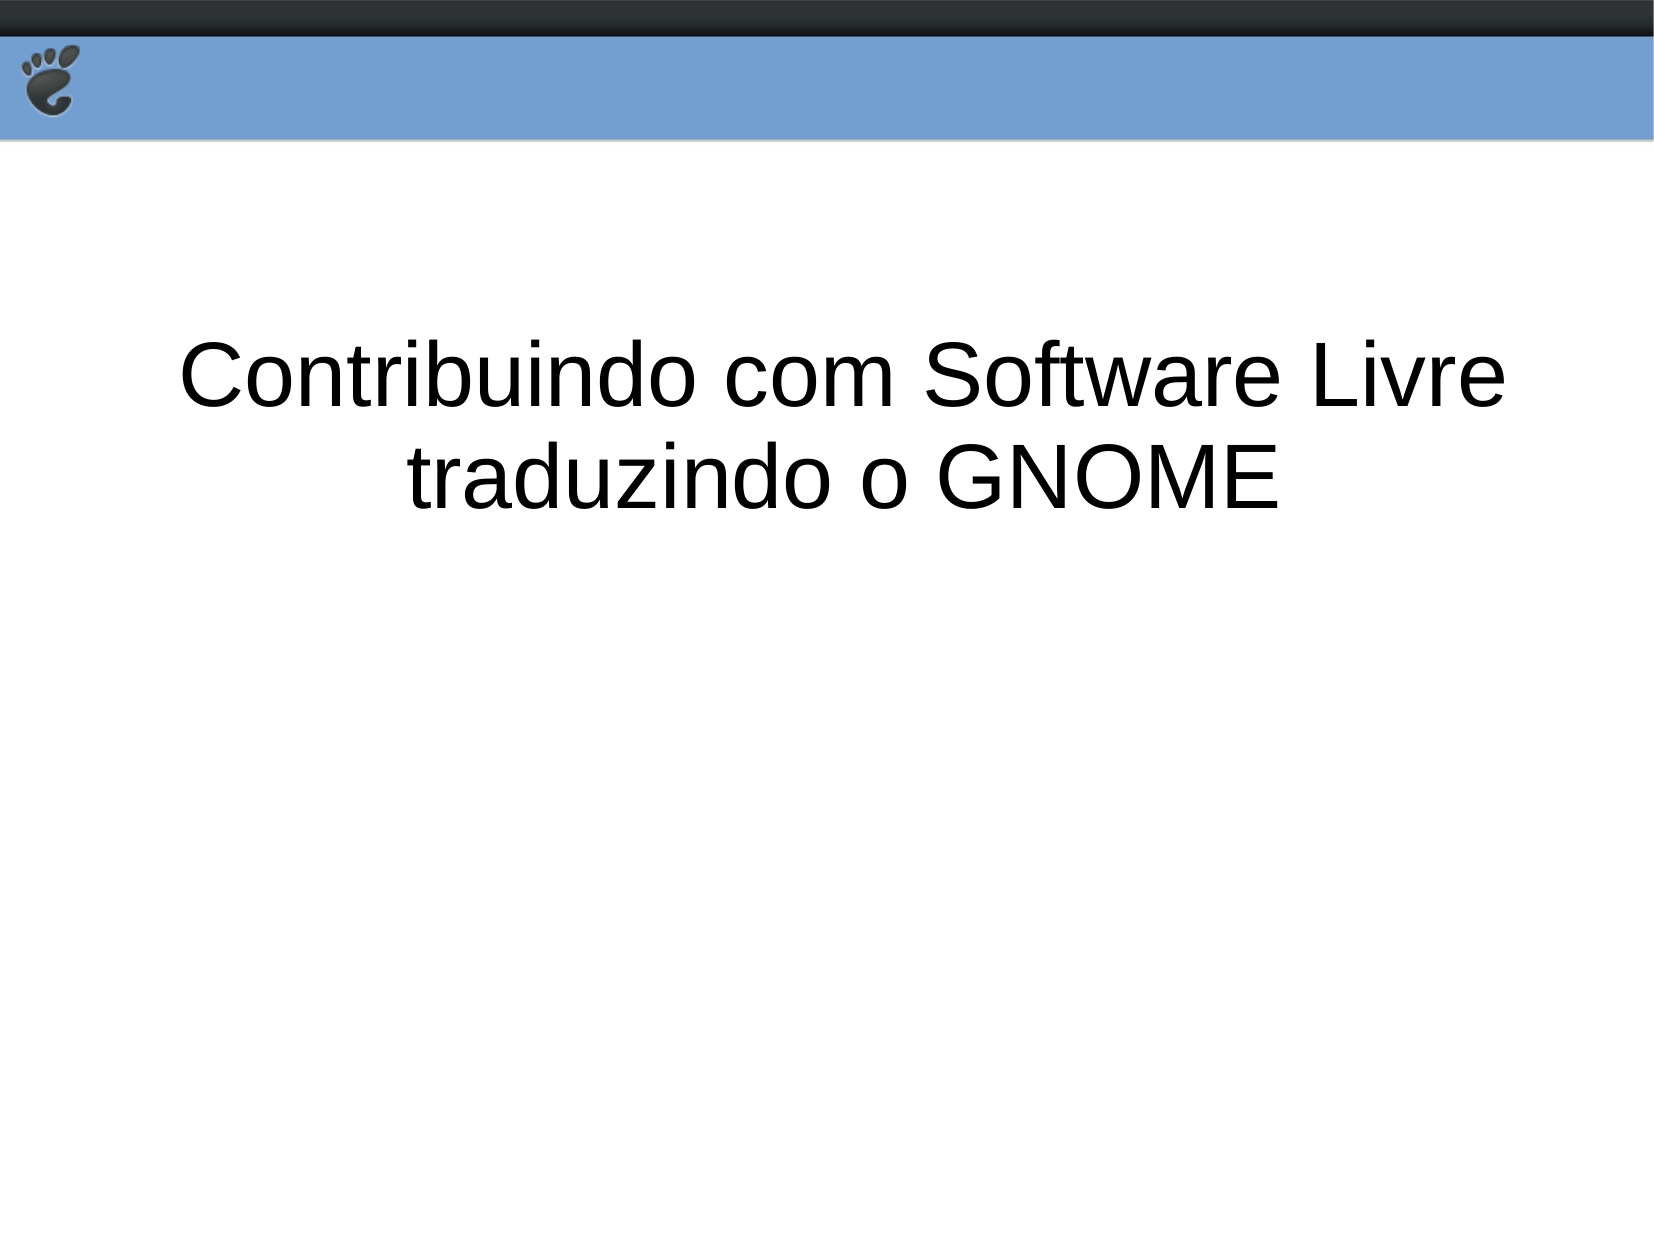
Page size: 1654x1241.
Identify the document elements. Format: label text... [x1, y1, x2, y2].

subtitle Contribuindo com Software Livre traduzindo o GNOME [100, 19, 1589, 1109]
picture [0, 0, 1654, 1241]
